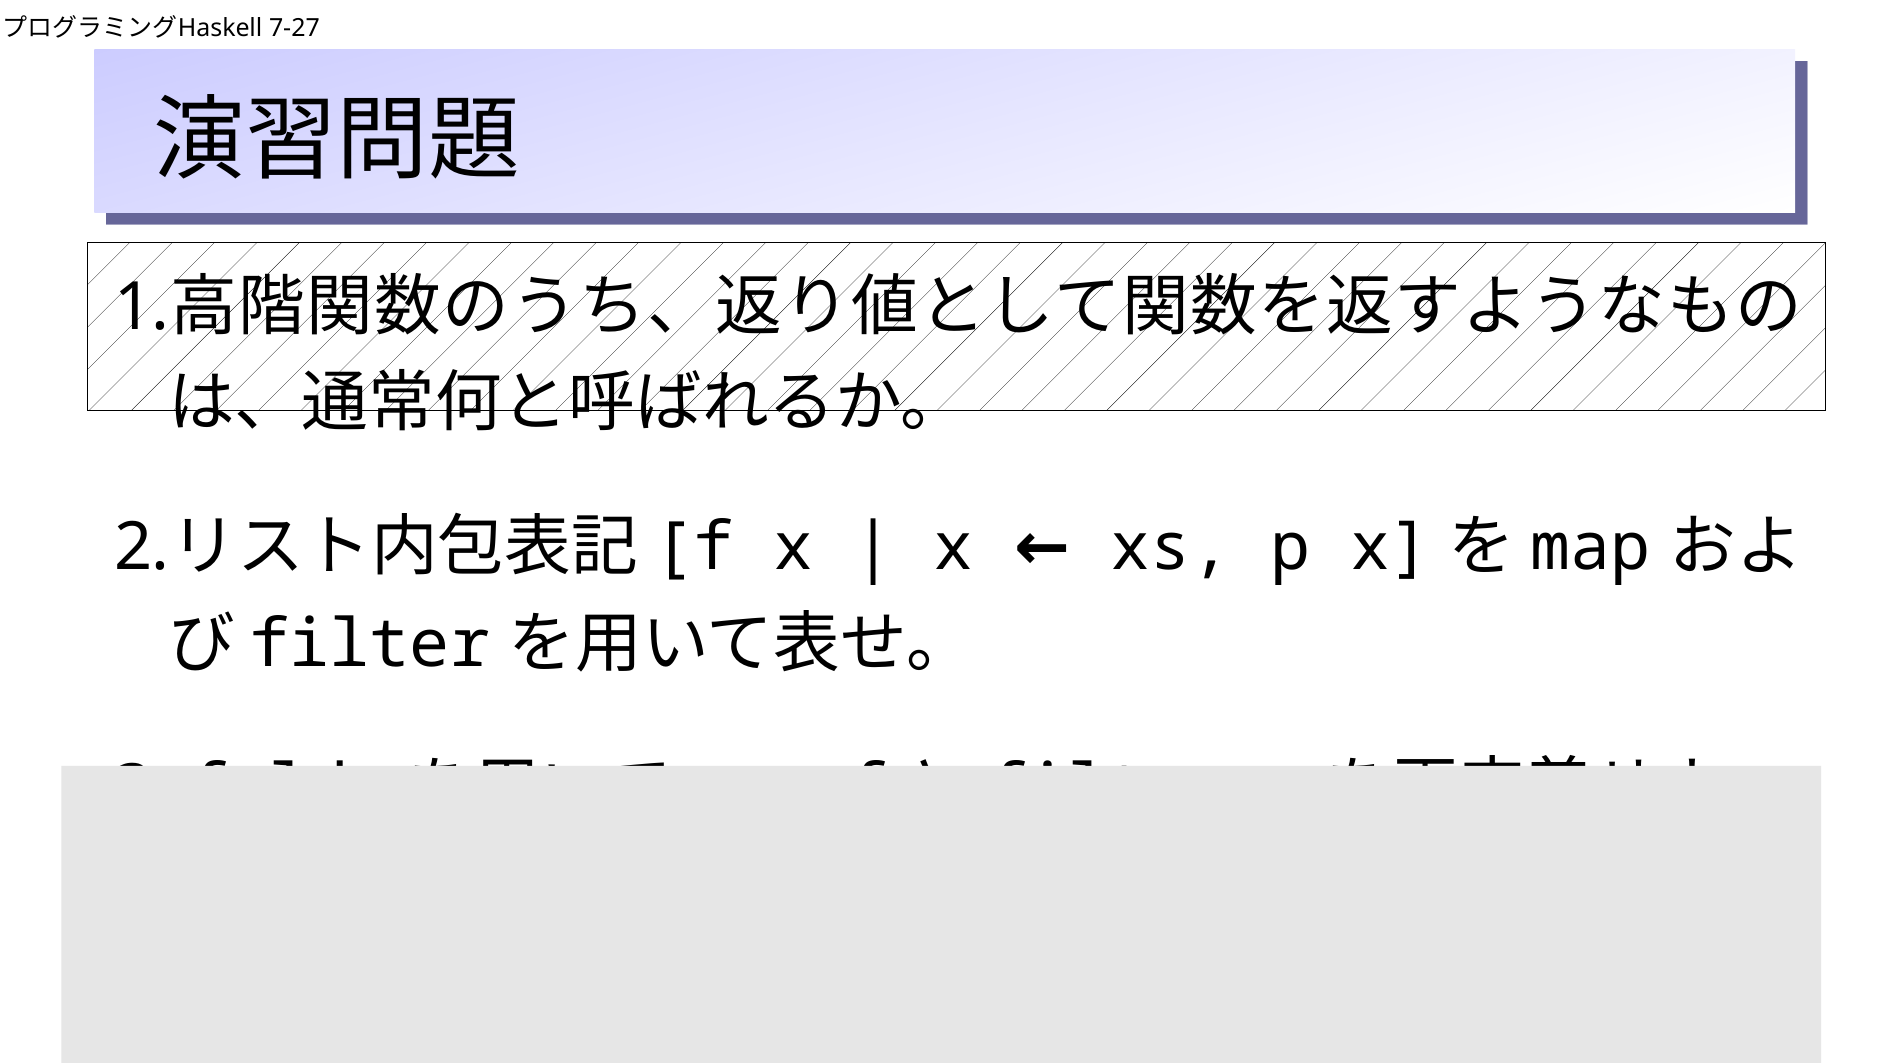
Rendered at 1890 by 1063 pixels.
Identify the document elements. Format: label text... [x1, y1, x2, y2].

text_box [87, 242, 1826, 411]
text_box [61, 765, 1822, 1063]
list 高階関数のうち、返り値として関数を返すようなものは、通常何と呼ばれるか。 リスト内包表記 [f x | x ← xs, p x] を map および filter を用いて表せ。 foldr を用いて map f と filter p を再定義せよ。 foldl を用いて、十進表記を整数に変換する関数を定義せよ。 [94, 248, 1806, 765]
title 演習問題 [94, 49, 1796, 213]
